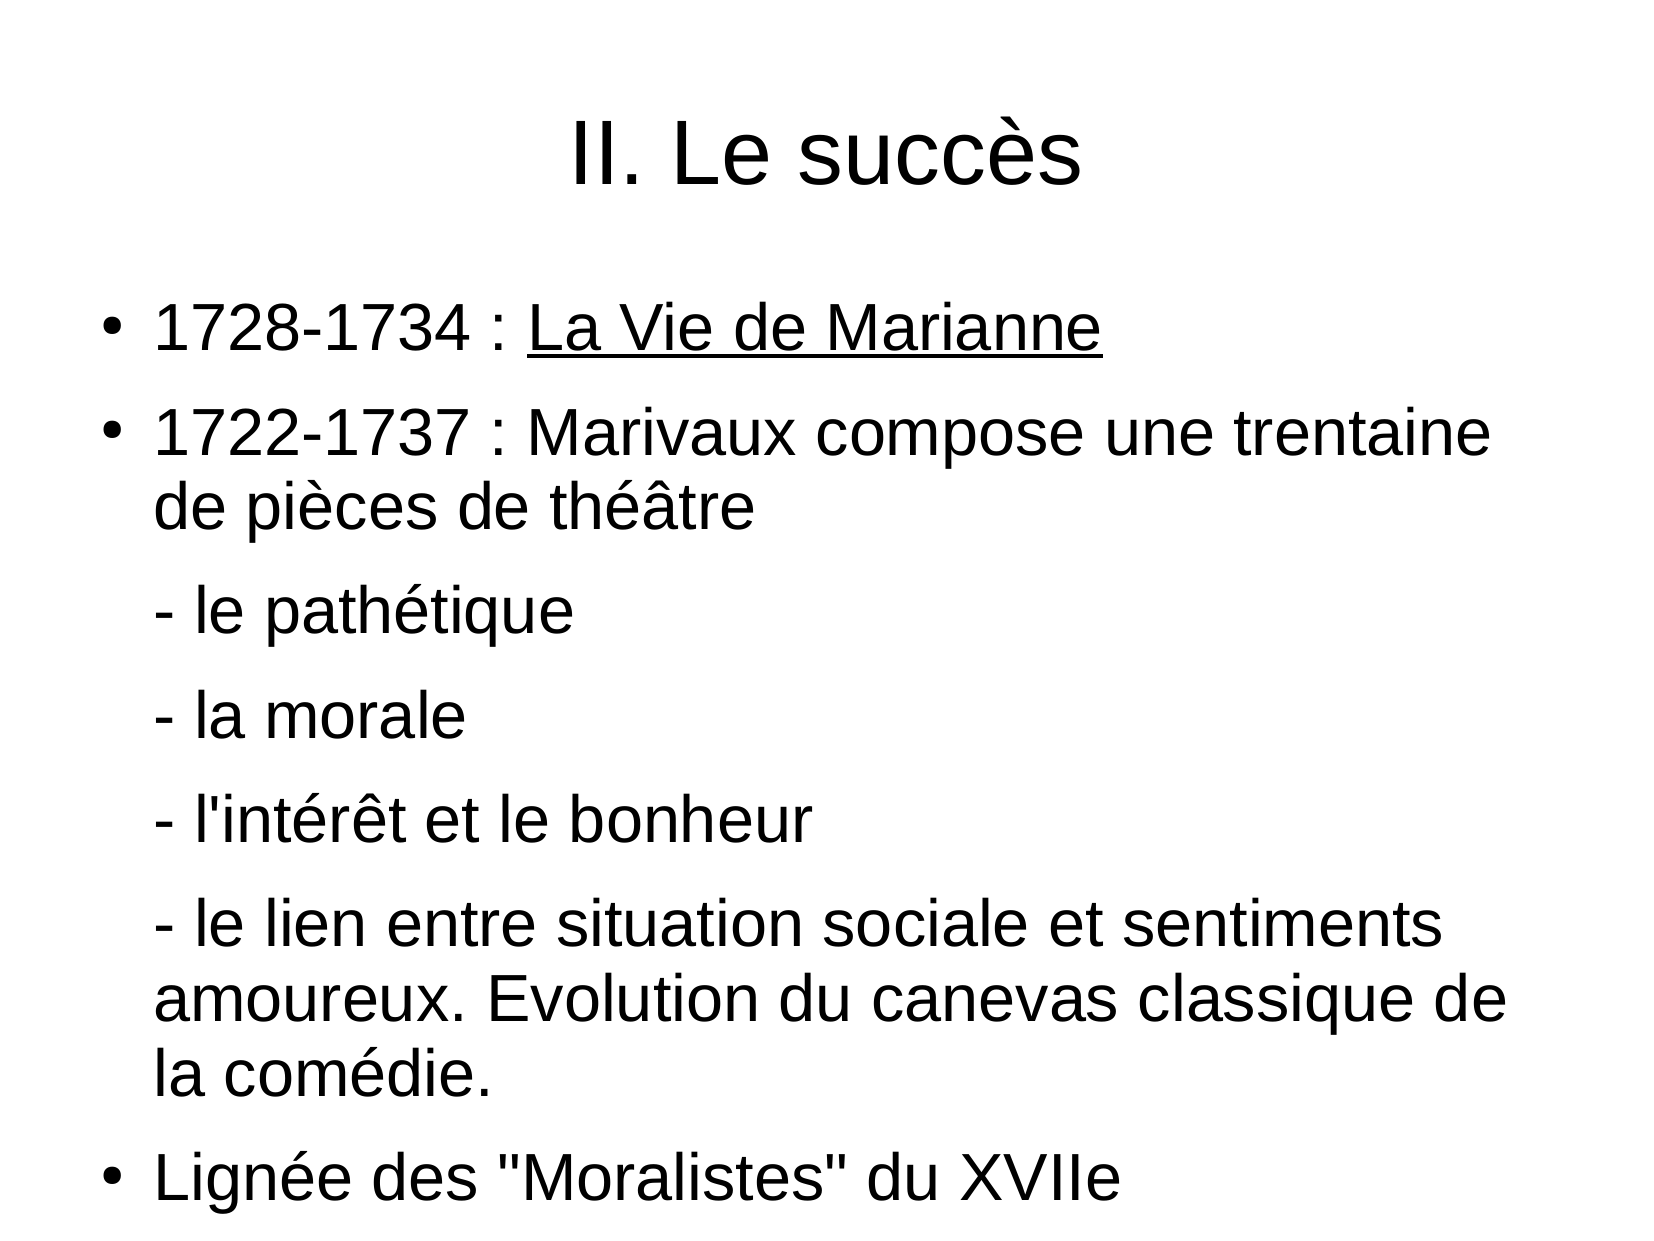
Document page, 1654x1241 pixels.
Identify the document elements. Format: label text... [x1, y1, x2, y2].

list 1728-1734 : La Vie de Marianne 1722-1737 : Marivaux compose une trentaine de pièces de théâtre - le pathétique - la morale - l'intérêt et le bonheur - le lien entre situation sociale et sentiments amoureux. Evolution du canevas classique de la comédie. Lignée des "Moralistes" du XVIIe [82, 290, 1571, 1216]
title II. Le succès [82, 49, 1571, 257]
